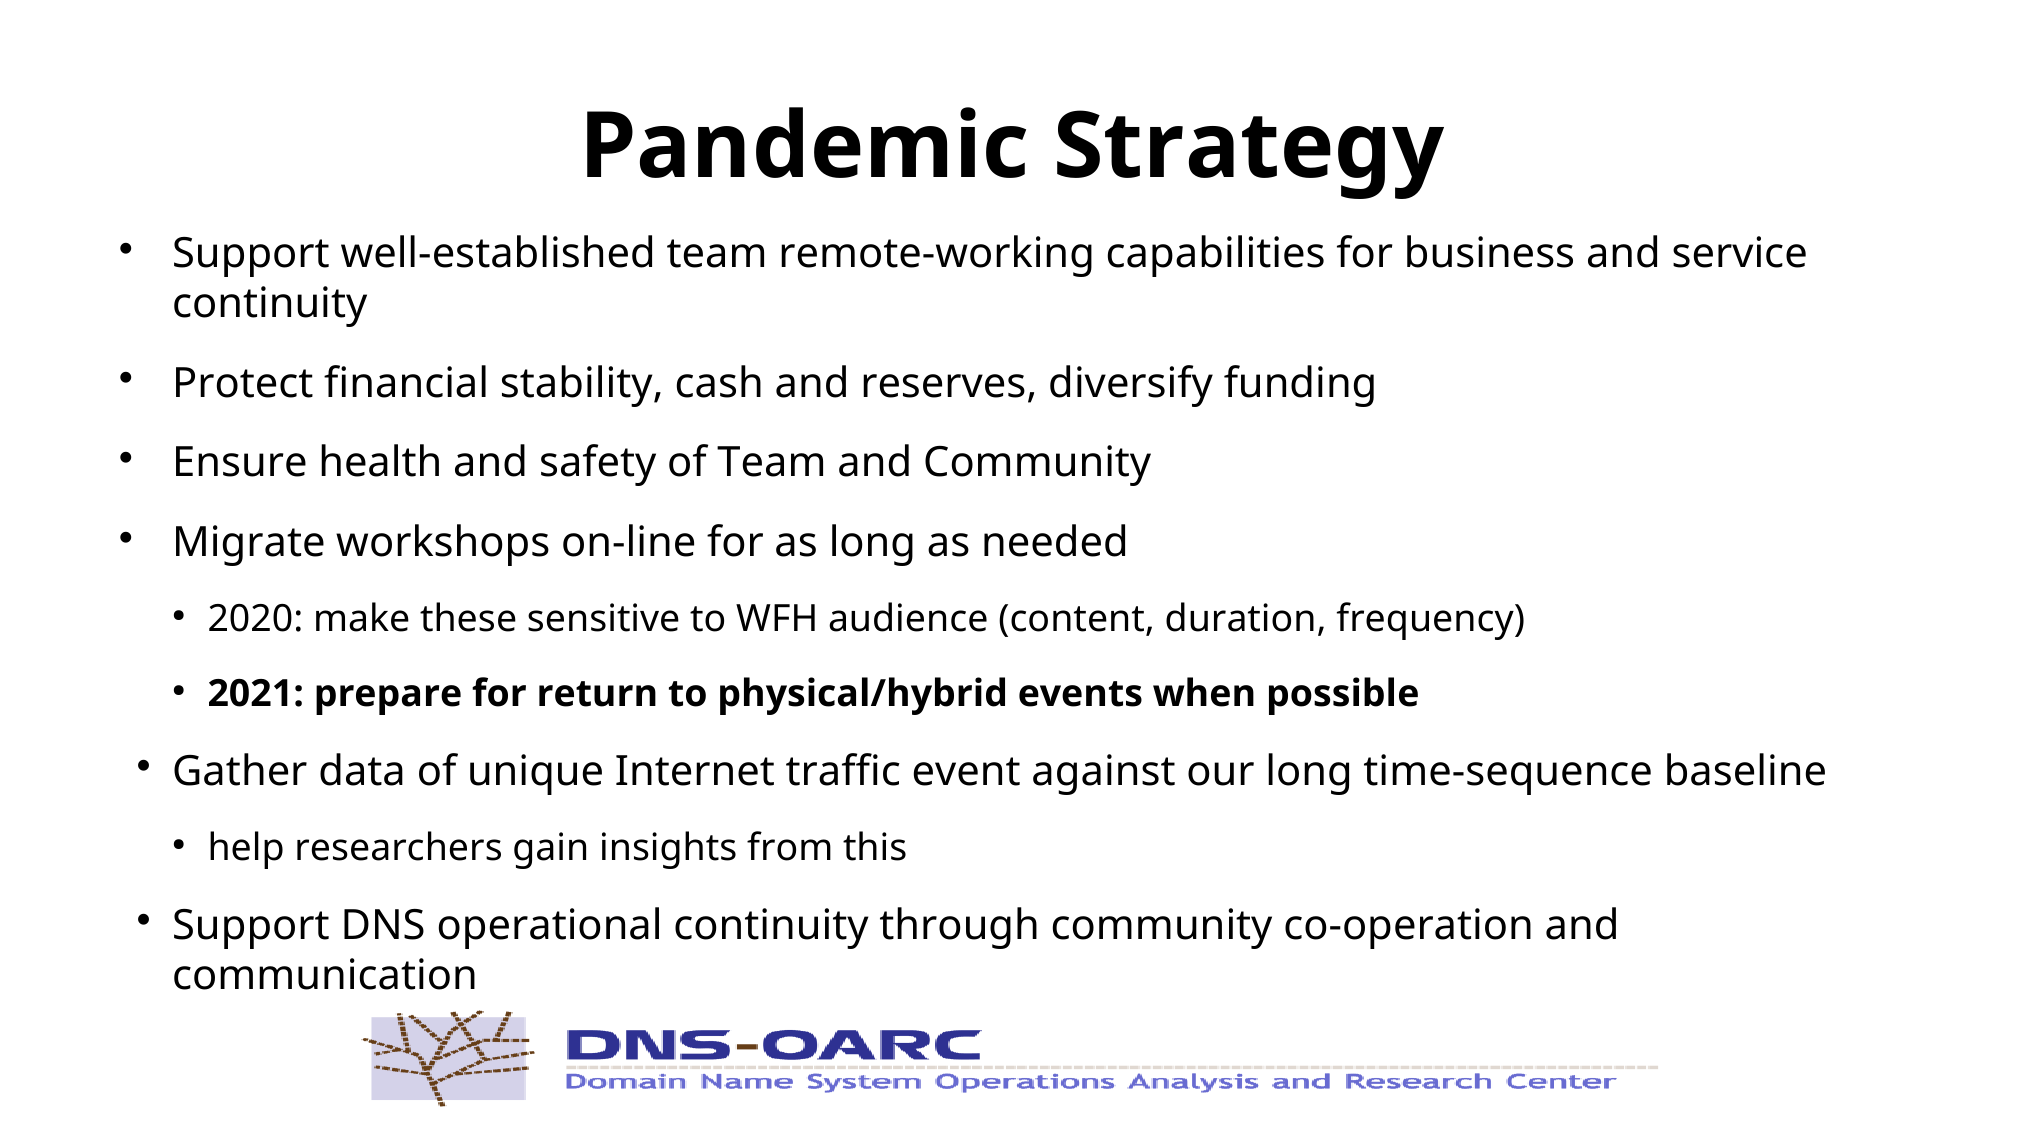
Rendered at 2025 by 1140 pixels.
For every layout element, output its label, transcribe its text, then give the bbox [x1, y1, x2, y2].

picture [289, 1004, 1700, 1113]
text_box Pandemic Strategy [101, 45, 1924, 226]
text_box Support well-established team remote-working capabilities for business and service continuity Protect financial stability, cash and reserves, diversify funding Ensure health and safety of Team and Community Migrate workshops on-line for as long as needed 2020: make these sensitive to WFH audience (content, duration, frequency) 2021: prepare for return to physical/hybrid events when possible Gather data of unique Internet traffic event against our long time-sequence baseline help researchers gain insights from this Support DNS operational continuity through community co-operation and communication [101, 226, 1924, 924]
